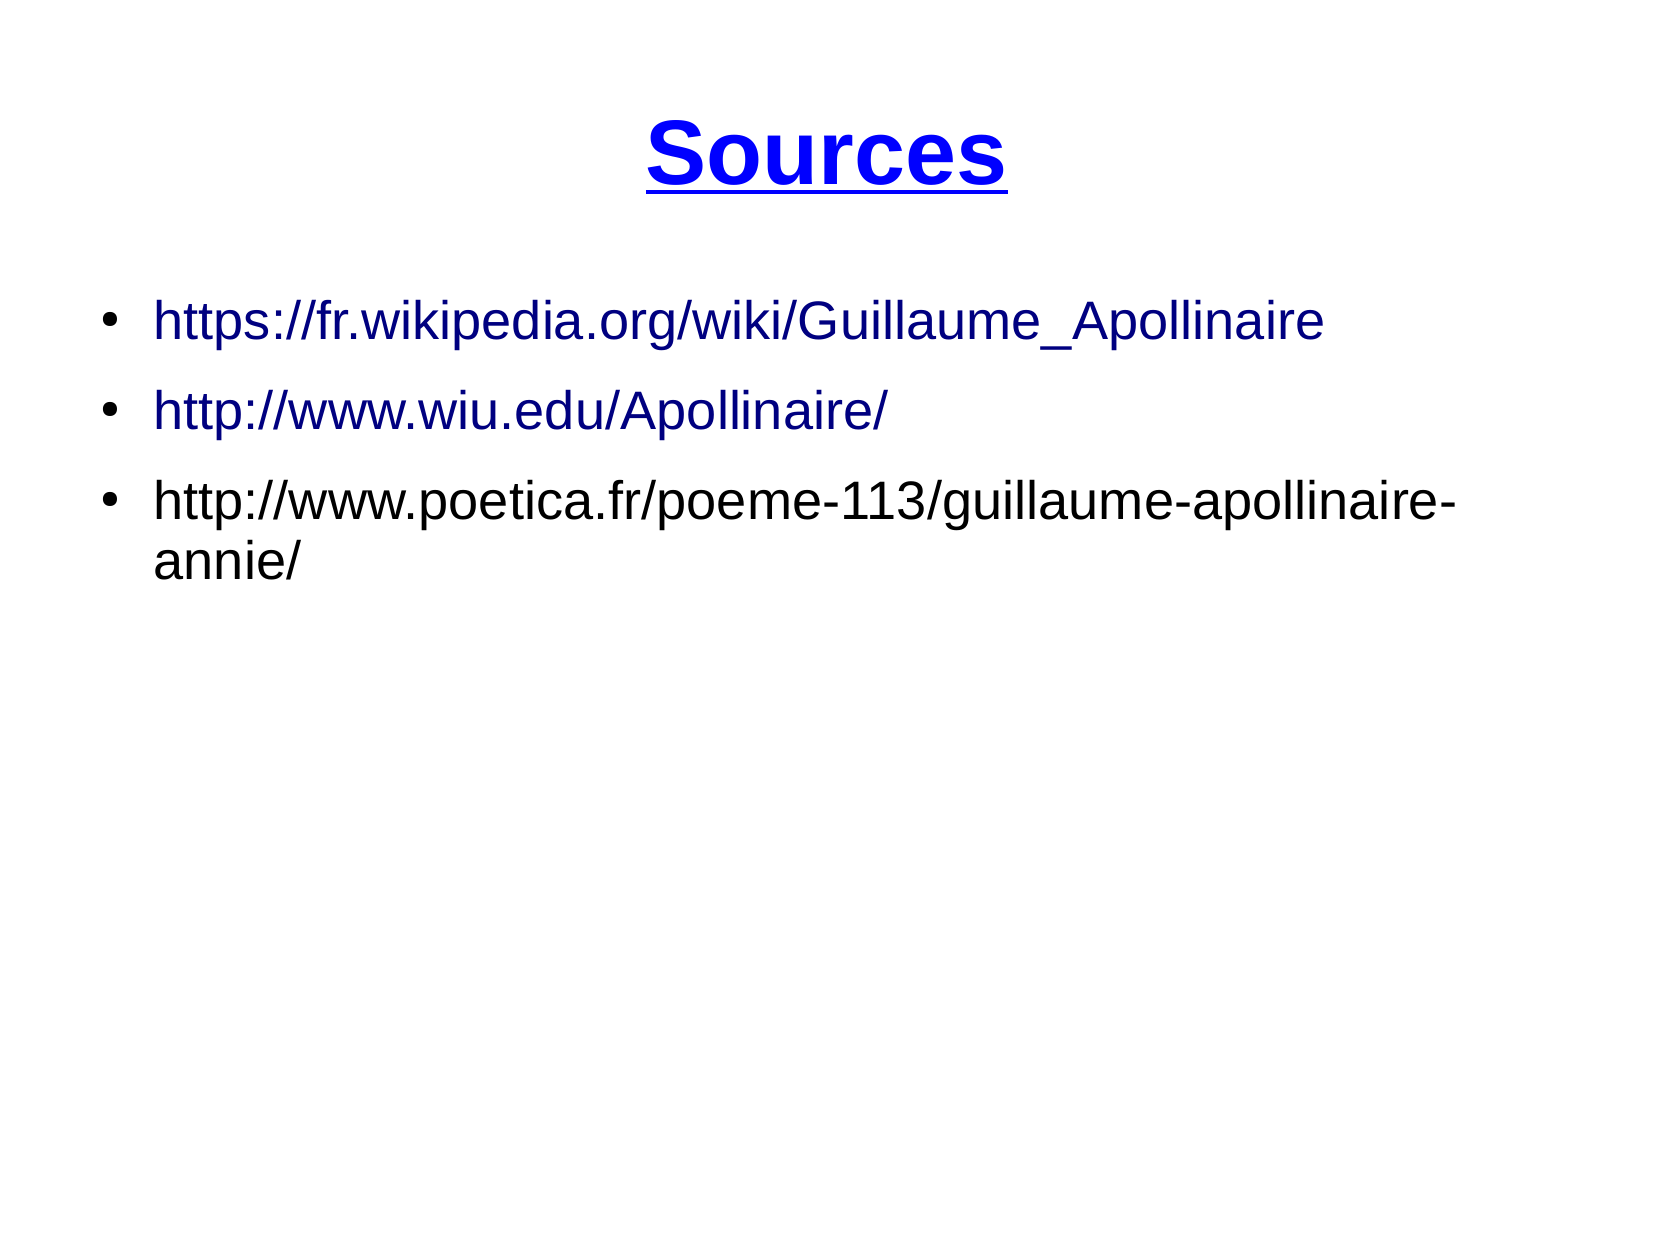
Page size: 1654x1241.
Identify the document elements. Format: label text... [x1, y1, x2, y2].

list https://fr.wikipedia.org/wiki/Guillaume_Apollinaire http://www.wiu.edu/Apollinaire/ http://www.poetica.fr/poeme-113/guillaume-apollinaire-annie/ [82, 290, 1571, 1010]
title Sources [82, 49, 1571, 257]
